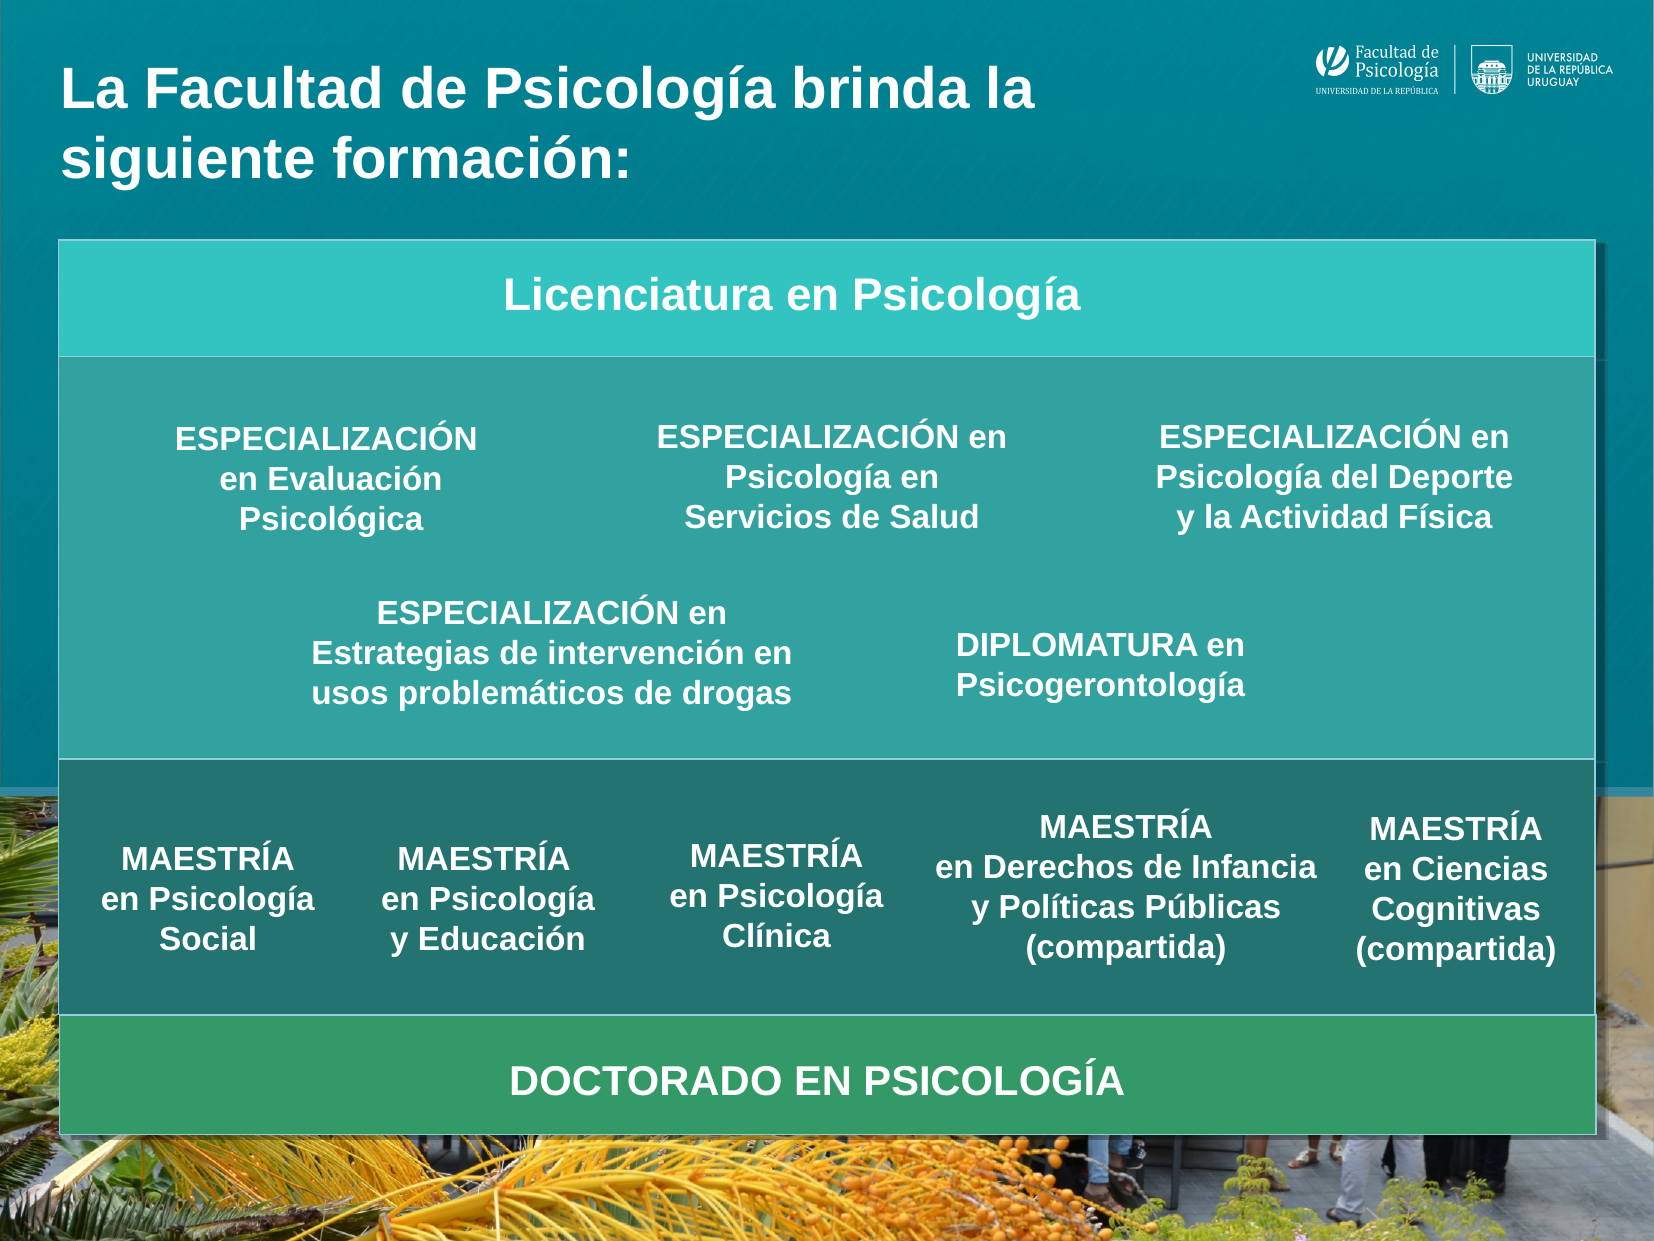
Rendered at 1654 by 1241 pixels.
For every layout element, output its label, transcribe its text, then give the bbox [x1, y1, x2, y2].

text_box [58, 962, 1596, 1135]
picture [0, 797, 1654, 1241]
text_box ESPECIALIZACIÓN en Psicología en Servicios de Salud [636, 408, 1028, 544]
text_box DOCTORADO EN PSICOLOGÍA [59, 1045, 1576, 1112]
text_box [58, 239, 1595, 829]
picture [0, 0, 1654, 787]
text_box ESPECIALIZACIÓN en Evaluación Psicológica [132, 409, 530, 545]
text_box MAESTRÍA en Derechos de Infancia y Políticas Públicas (compartida) [917, 798, 1335, 974]
text_box MAESTRÍA en Psicología Social [38, 829, 338, 965]
text_box Licenciatura en Psicología [488, 257, 1097, 328]
text_box La Facultad de Psicología brinda la siguiente formación: [45, 42, 1105, 202]
text_box ESPECIALIZACIÓN en Estrategias de intervención en usos problemáticos de drogas [289, 583, 815, 719]
text_box DIPLOMATURA en Psicogerontología [915, 615, 1287, 711]
text_box MAESTRÍA en Psicología Clínica [631, 826, 917, 962]
text_box MAESTRÍA en Ciencias Cognitivas (compartida) [1310, 799, 1602, 975]
text_box MAESTRÍA en Psicología y Educación [338, 829, 638, 965]
text_box ESPECIALIZACIÓN en Psicología del Deporte y la Actividad Física [1133, 407, 1536, 543]
